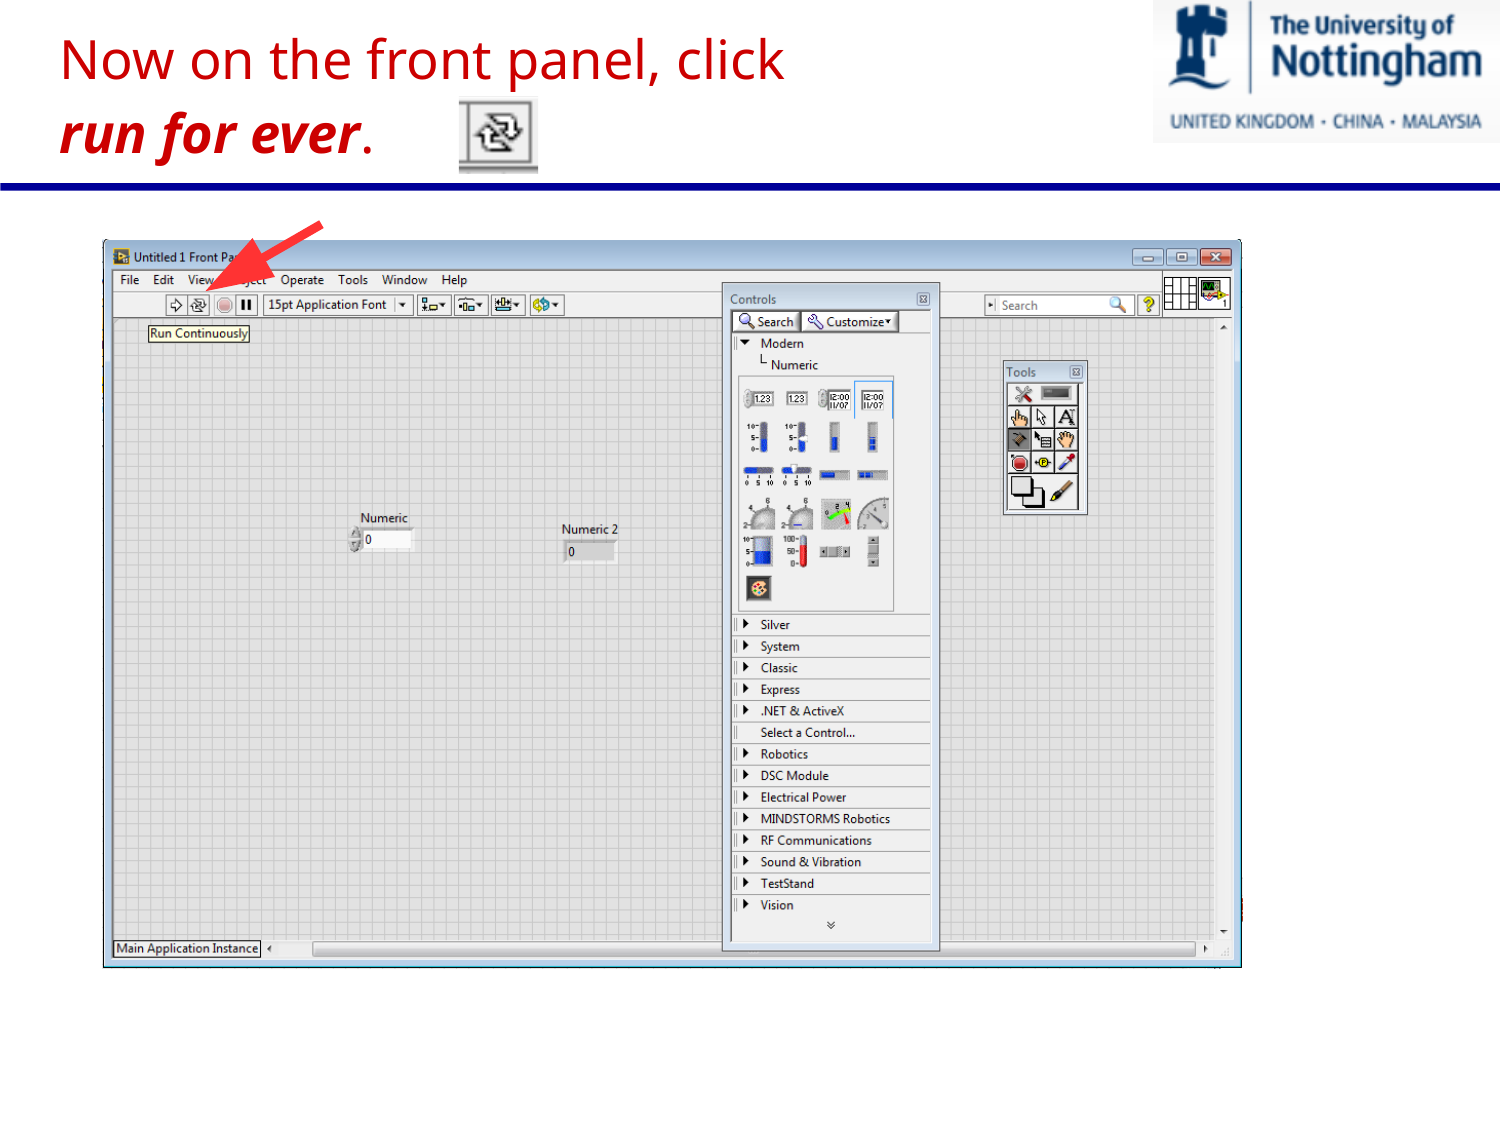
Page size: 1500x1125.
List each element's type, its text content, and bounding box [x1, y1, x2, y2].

picture [458, 96, 539, 174]
title Now on the front panel, click run for ever. [59, 32, 860, 159]
picture [254, 239, 285, 252]
picture [102, 239, 1243, 969]
picture [1153, 0, 1500, 143]
